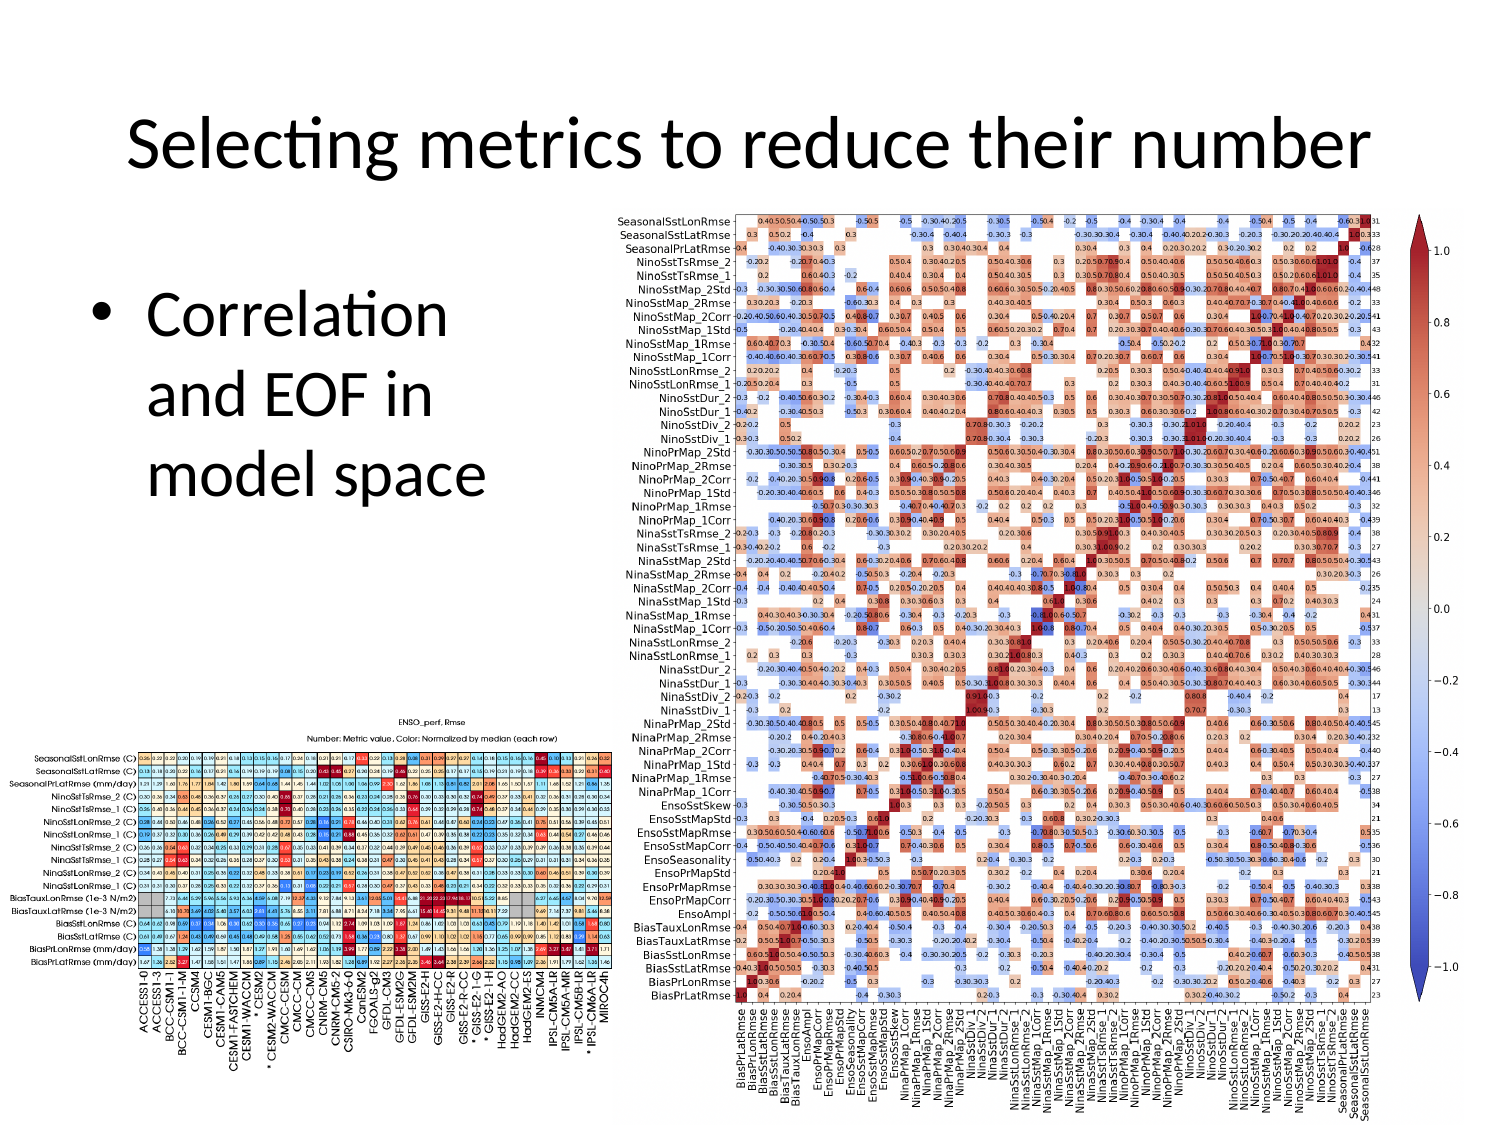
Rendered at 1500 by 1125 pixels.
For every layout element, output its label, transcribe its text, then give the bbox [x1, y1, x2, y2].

title Selecting metrics to reduce their number [75, 45, 1425, 233]
picture [0, 207, 1464, 1125]
list Correlation and EOF in model space [75, 262, 515, 604]
